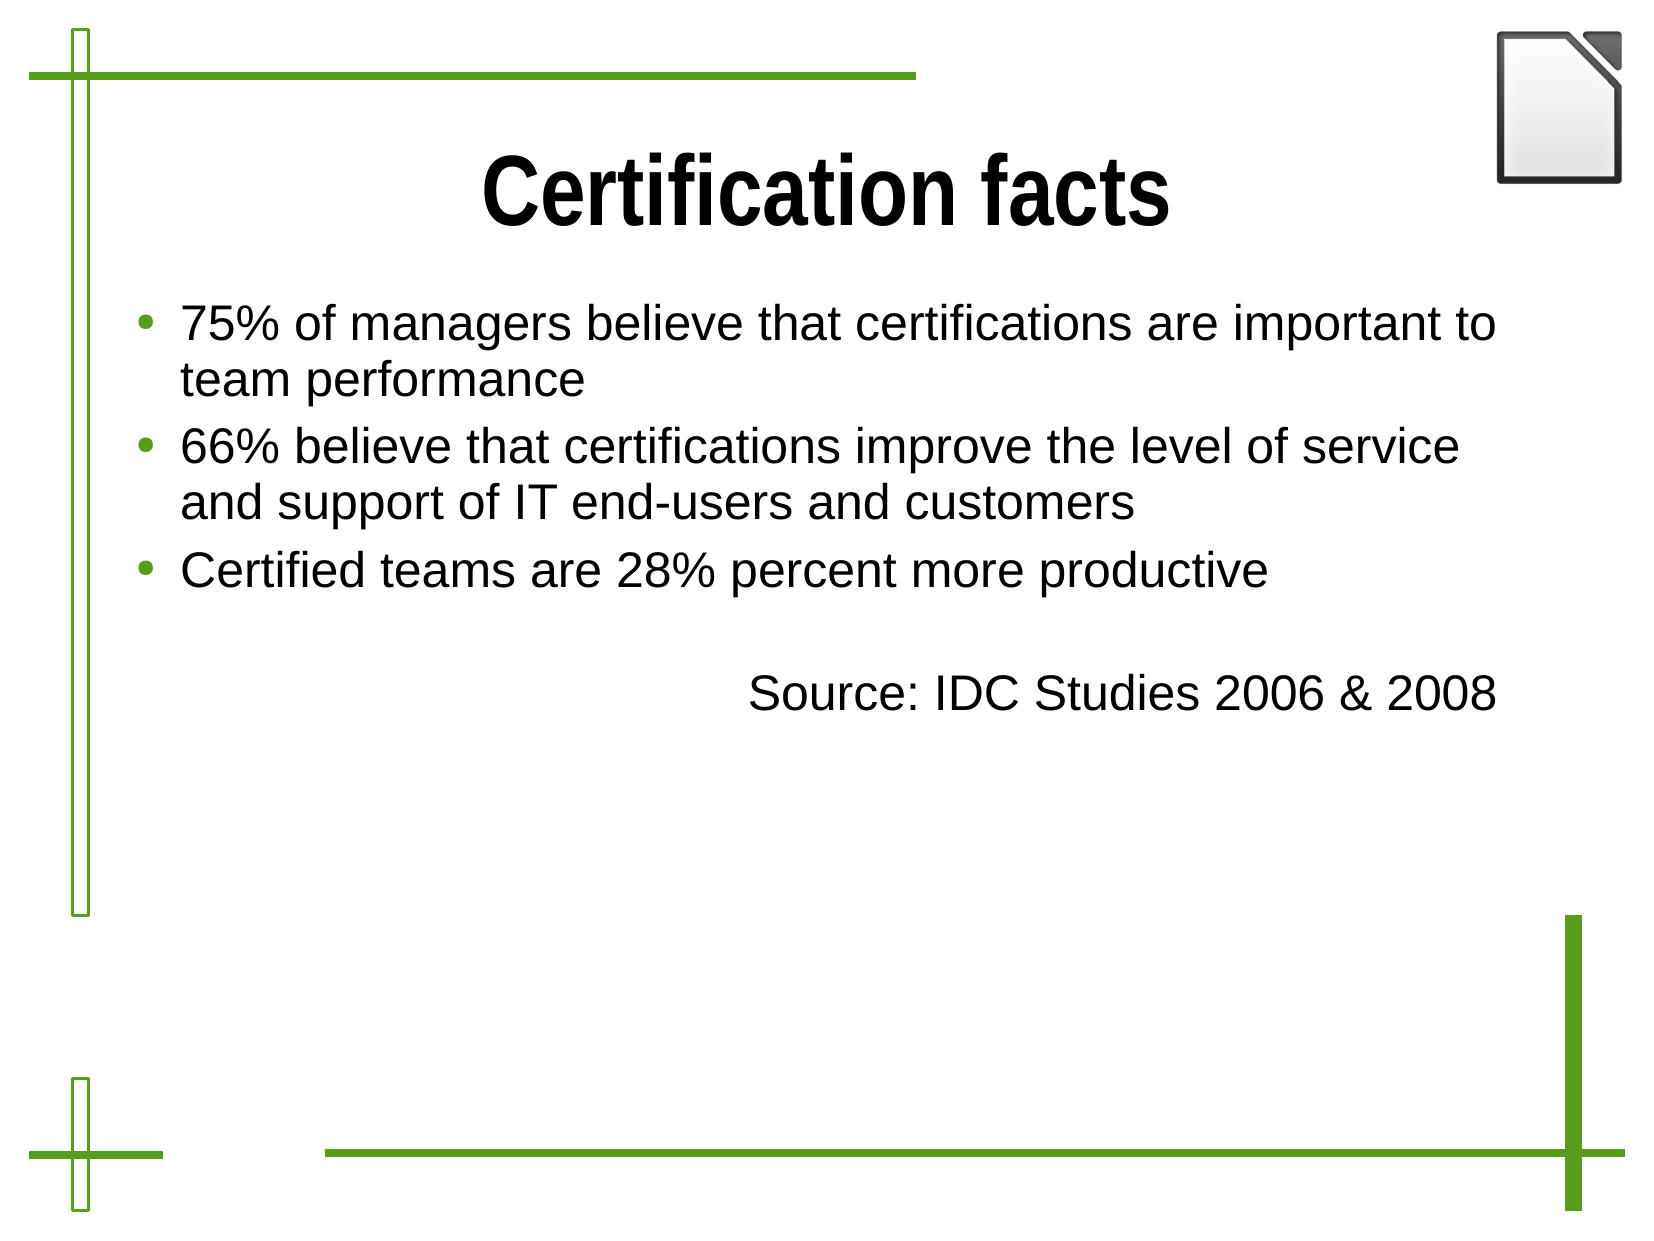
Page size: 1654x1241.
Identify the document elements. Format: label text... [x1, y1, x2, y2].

picture [1494, 29, 1624, 186]
list 75% of managers believe that certifications are important to team performance 66% believe that certifications improve the level of service and support of IT end-users and customers Certified teams are 28% percent more productive Source: IDC Studies 2006 & 2008 [118, 295, 1536, 1123]
title Certification facts [118, 118, 1536, 260]
